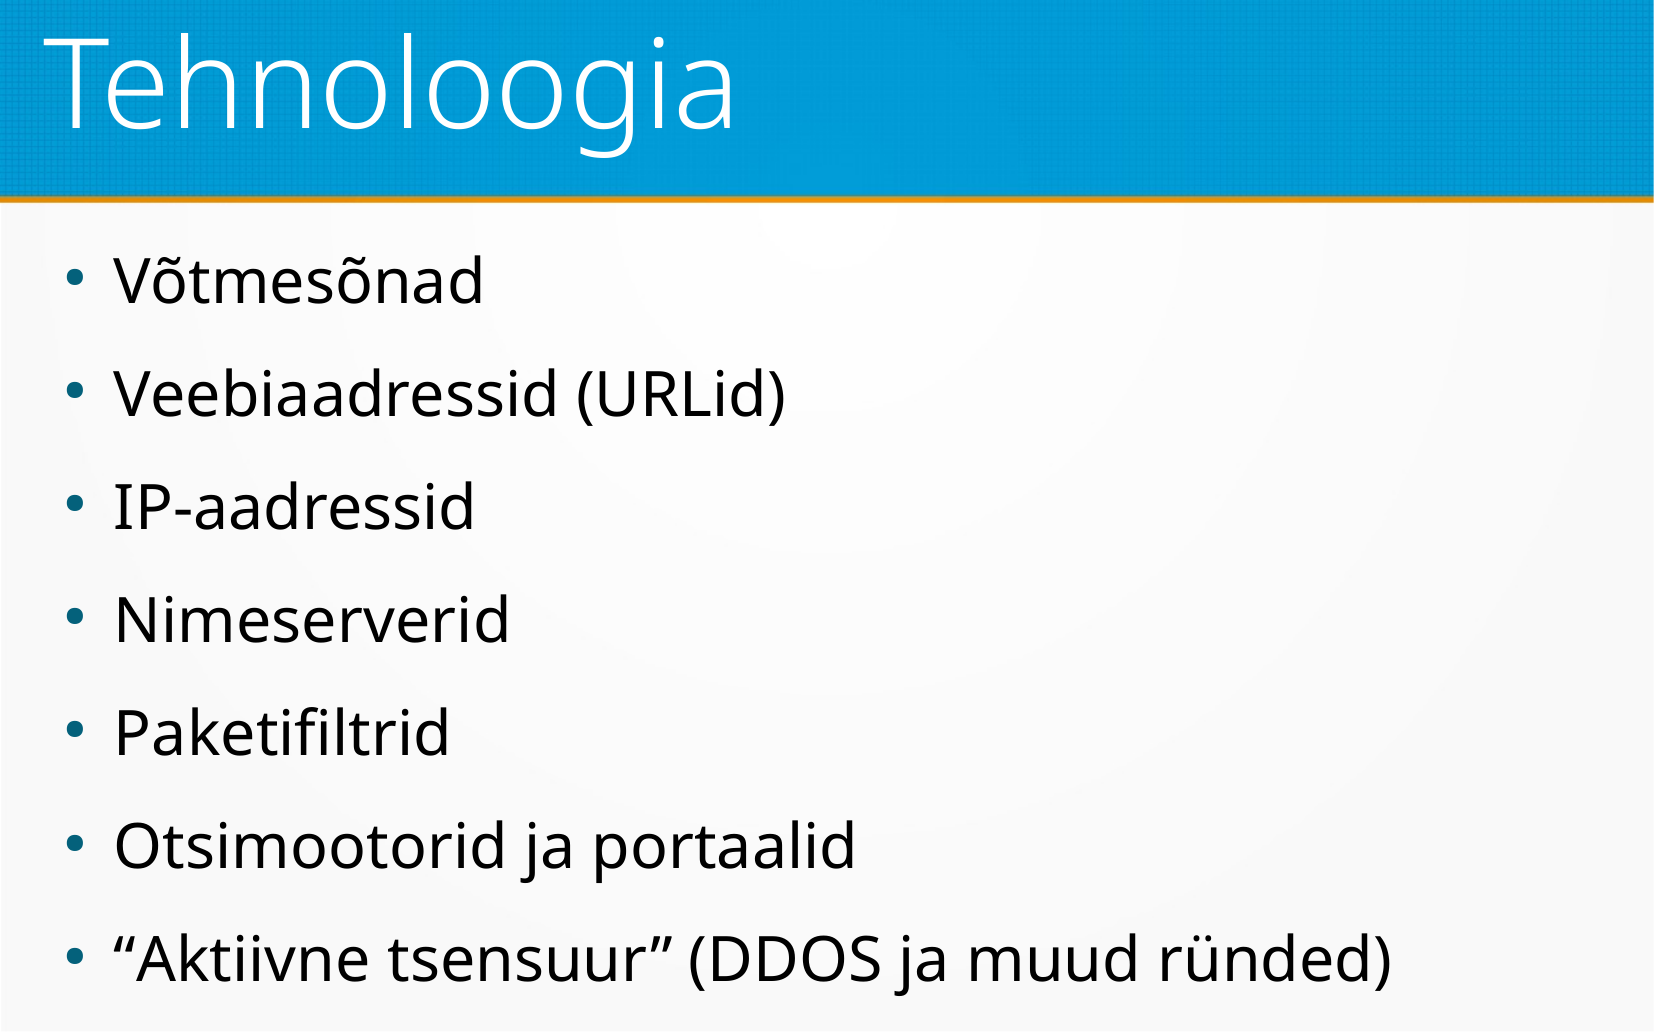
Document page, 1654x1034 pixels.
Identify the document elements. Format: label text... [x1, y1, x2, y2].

list Võtmesõnad Veebiaadressid (URLid) IP-aadressid Nimeserverid Paketifiltrid Otsimootorid ja portaalid “Aktiivne tsensuur” (DDOS ja muud ründed) [47, 236, 1607, 1002]
picture [0, 195, 1654, 1034]
title Tehnoloogia [43, 0, 1619, 166]
